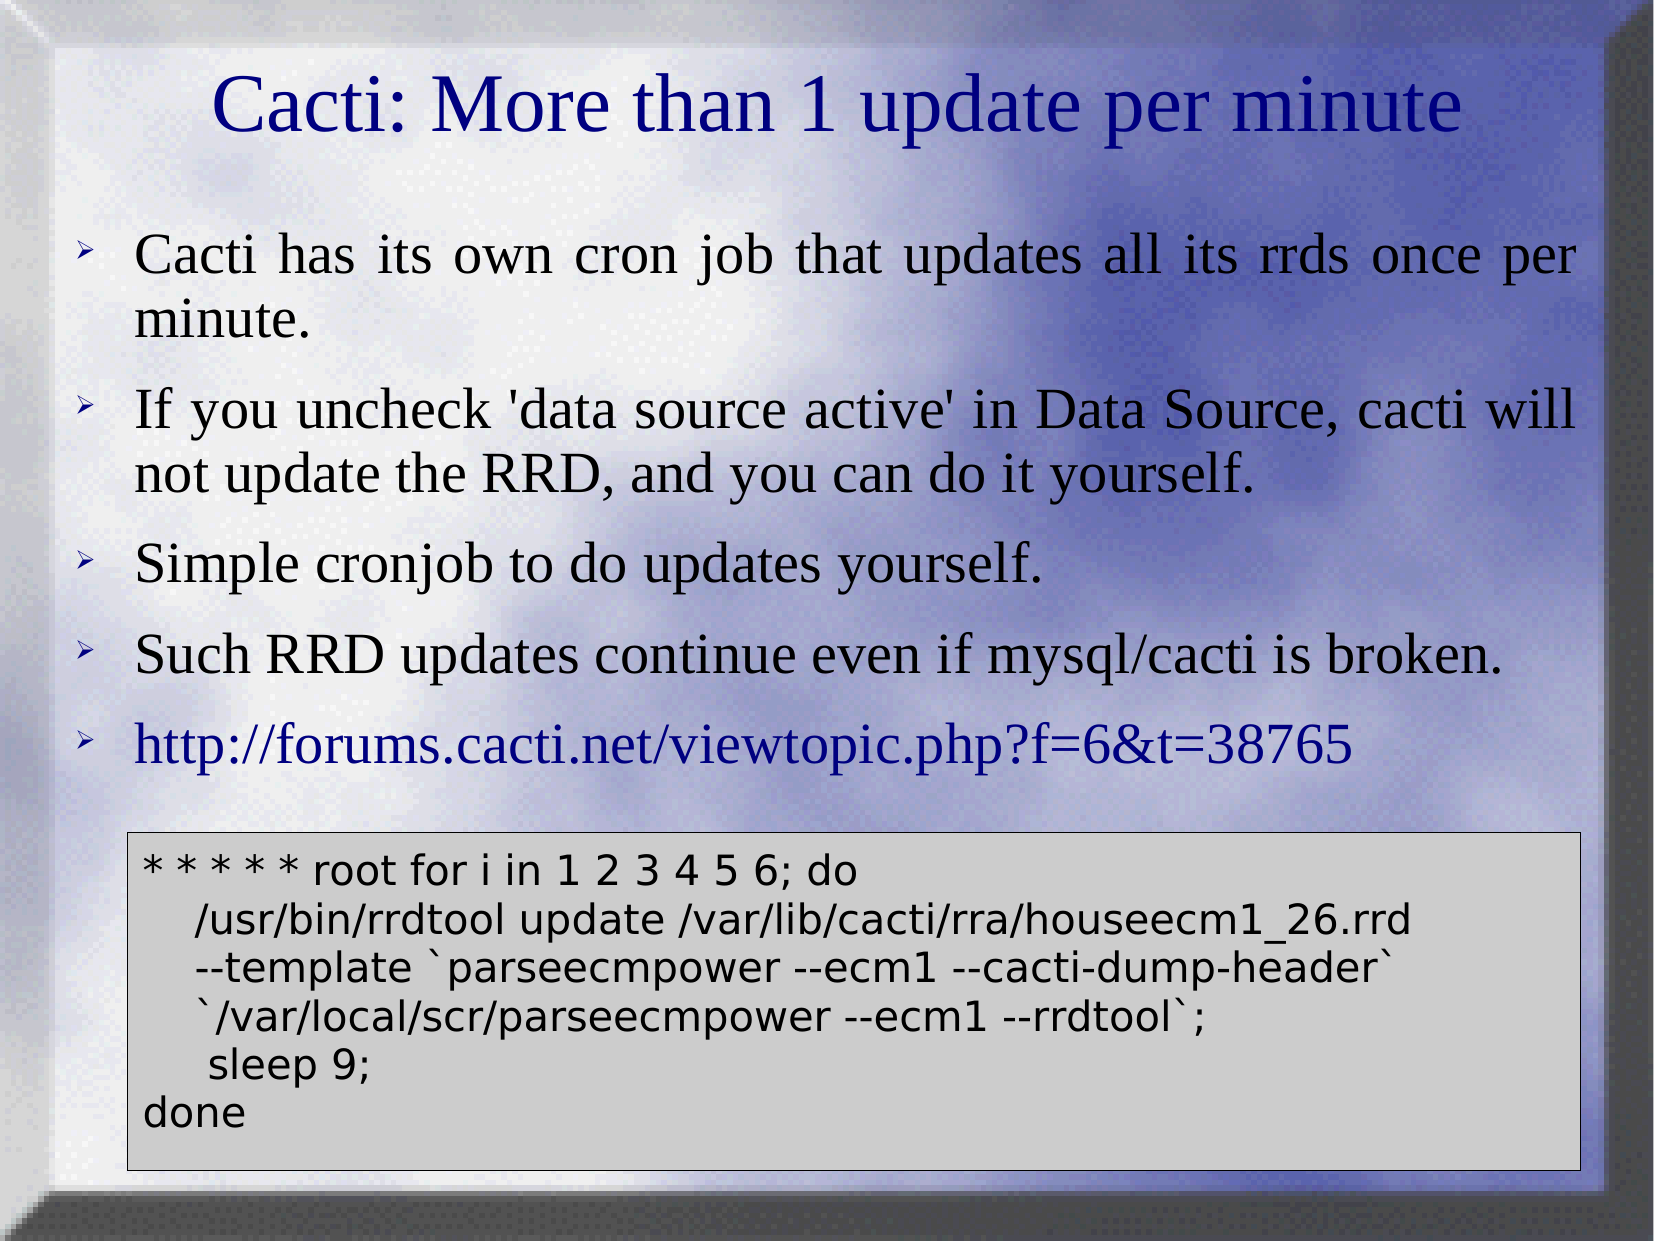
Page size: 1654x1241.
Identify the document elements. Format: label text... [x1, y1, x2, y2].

text_box * * * * * root for i in 1 2 3 4 5 6; do /usr/bin/rrdtool update /var/lib/cacti/rra/houseecm1_26.rrd --template `parseecmpower --ecm1 --cacti-dump-header` `/var/local/scr/parseecmpower --ecm1 --rrdtool`; sleep 9; done [127, 832, 1581, 1171]
list Cacti has its own cron job that updates all its rrds once per minute. If you uncheck 'data source active' in Data Source, cacti will not update the RRD, and you can do it yourself. Simple cronjob to do updates yourself. Such RRD updates continue even if mysql/cacti is broken. http://forums.cacti.net/viewtopic.php?f=6&t=38765 [75, 221, 1581, 777]
picture [0, 0, 1654, 1241]
title Cacti: More than 1 update per minute [122, 54, 1554, 153]
